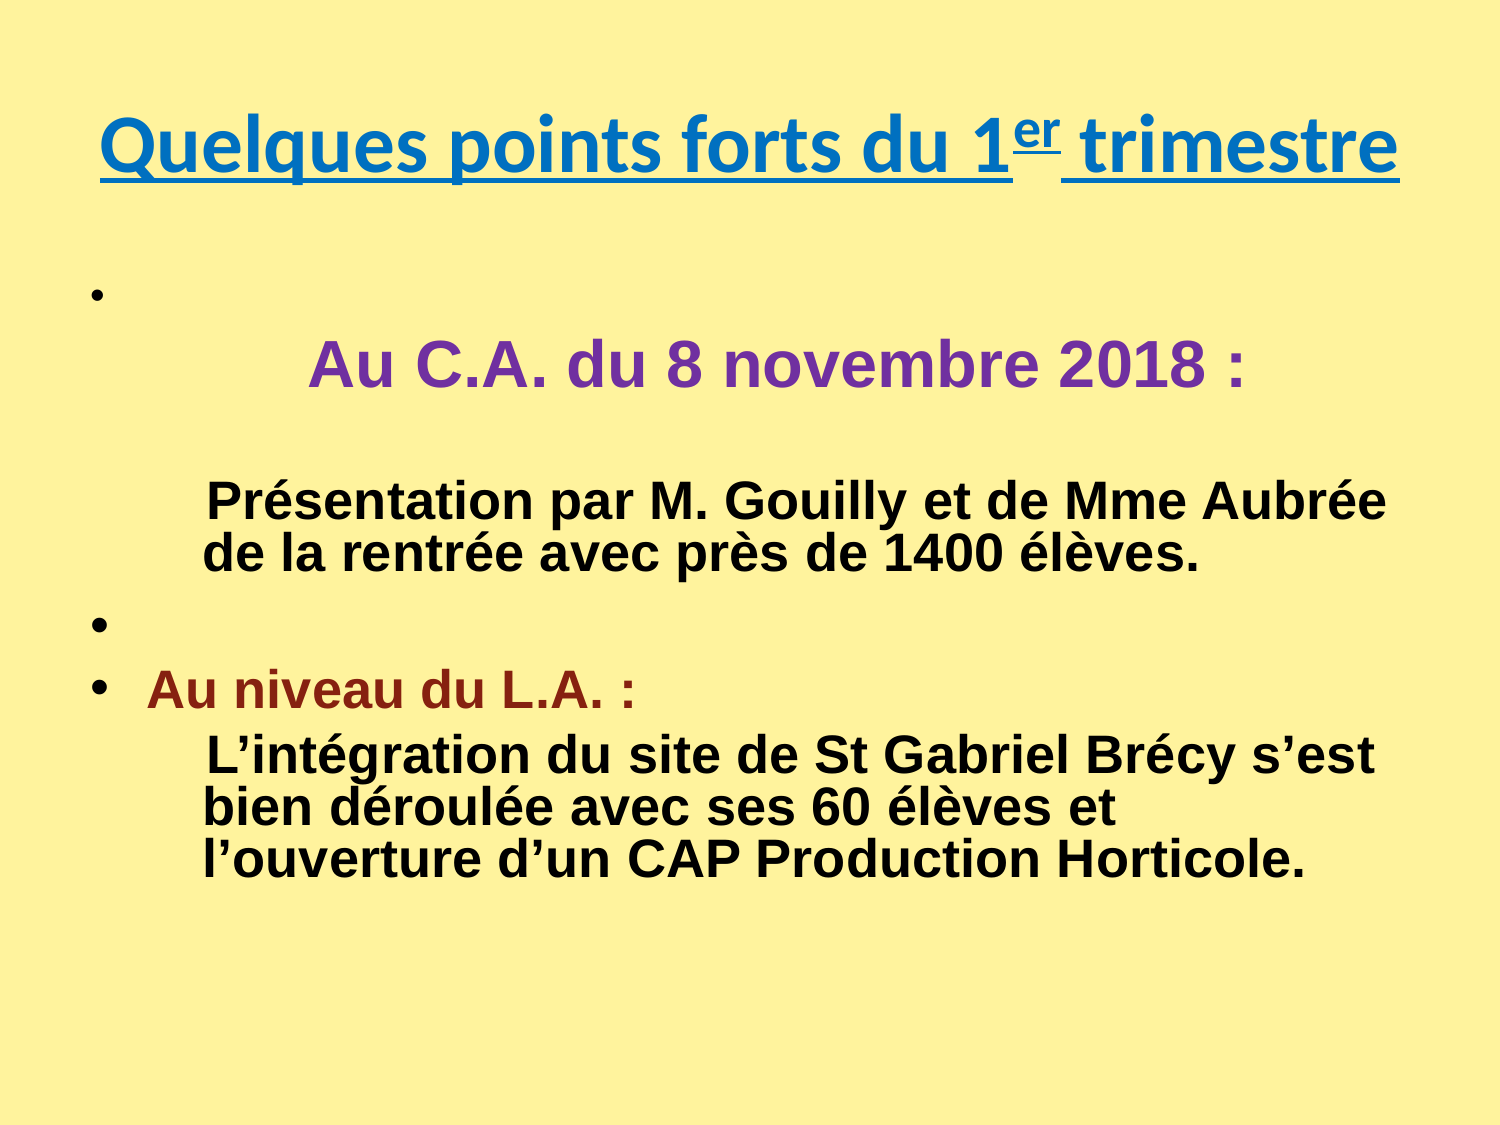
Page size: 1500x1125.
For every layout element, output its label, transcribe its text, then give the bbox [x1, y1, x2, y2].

list Au C.A. du 8 novembre 2018 : Présentation par M. Gouilly et de Mme Aubrée de la rentrée avec près de 1400 élèves. Au niveau du L.A. : L’intégration du site de St Gabriel Brécy s’est bien déroulée avec ses 60 élèves et l’ouverture d’un CAP Production Horticole. [75, 262, 1426, 1005]
title Quelques points forts du 1er trimestre [75, 45, 1426, 233]
